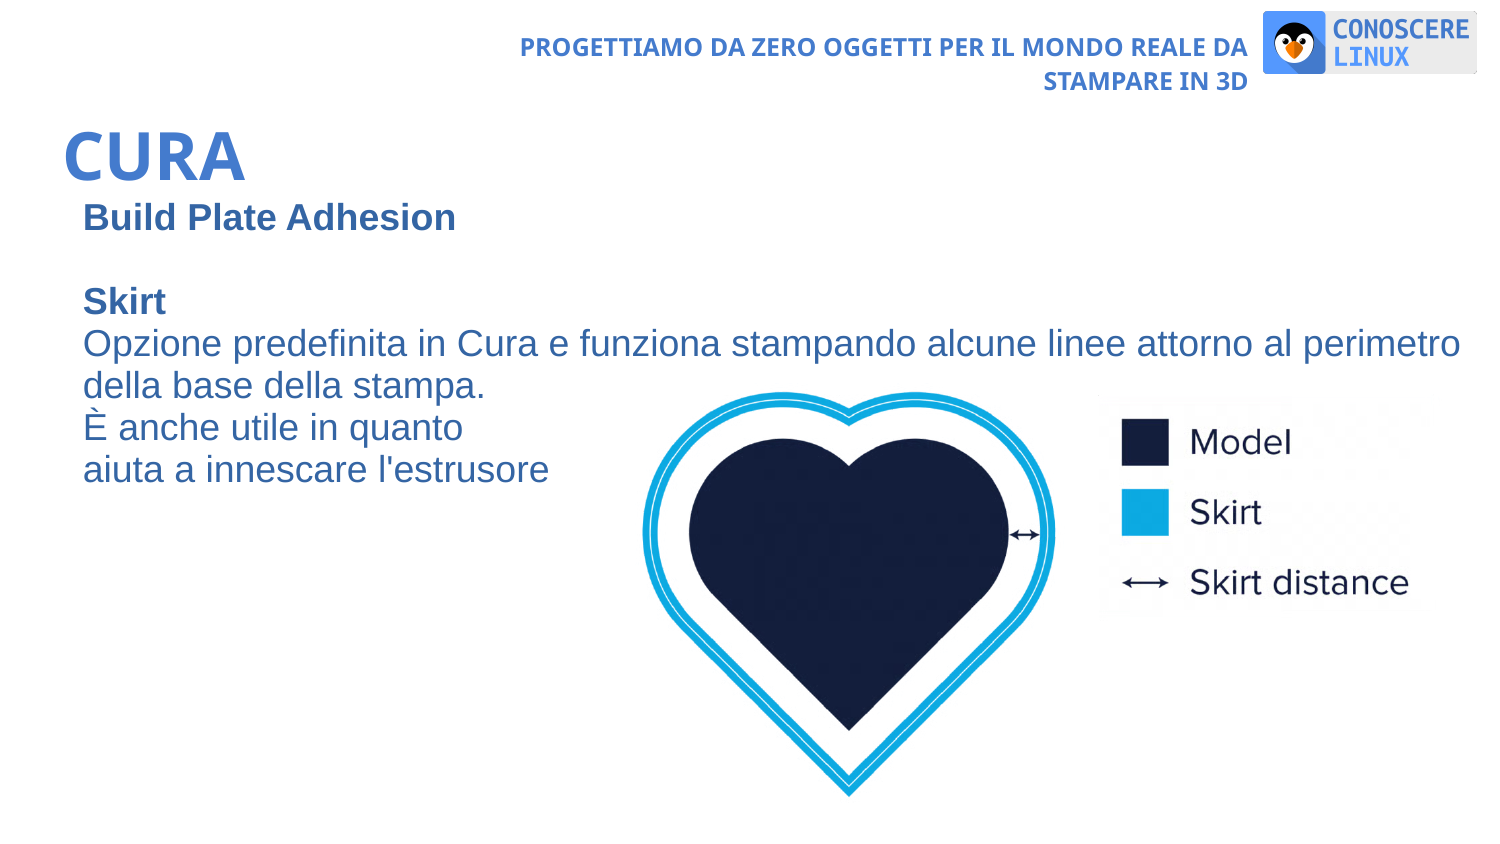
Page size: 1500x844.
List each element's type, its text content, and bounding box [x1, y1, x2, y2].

text_box Build Plate Adhesion Skirt Opzione predefinita in Cura e funziona stampando alcune linee attorno al perimetro della base della stampa. È anche utile in quanto aiuta a innescare l'estrusore [68, 188, 1500, 498]
picture [635, 383, 1442, 804]
text_box CURA [47, 102, 1276, 189]
picture [1263, 11, 1477, 74]
text_box PROGETTIAMO DA ZERO OGGETTI PER IL MONDO REALE DA STAMPARE IN 3D [437, 21, 1264, 91]
